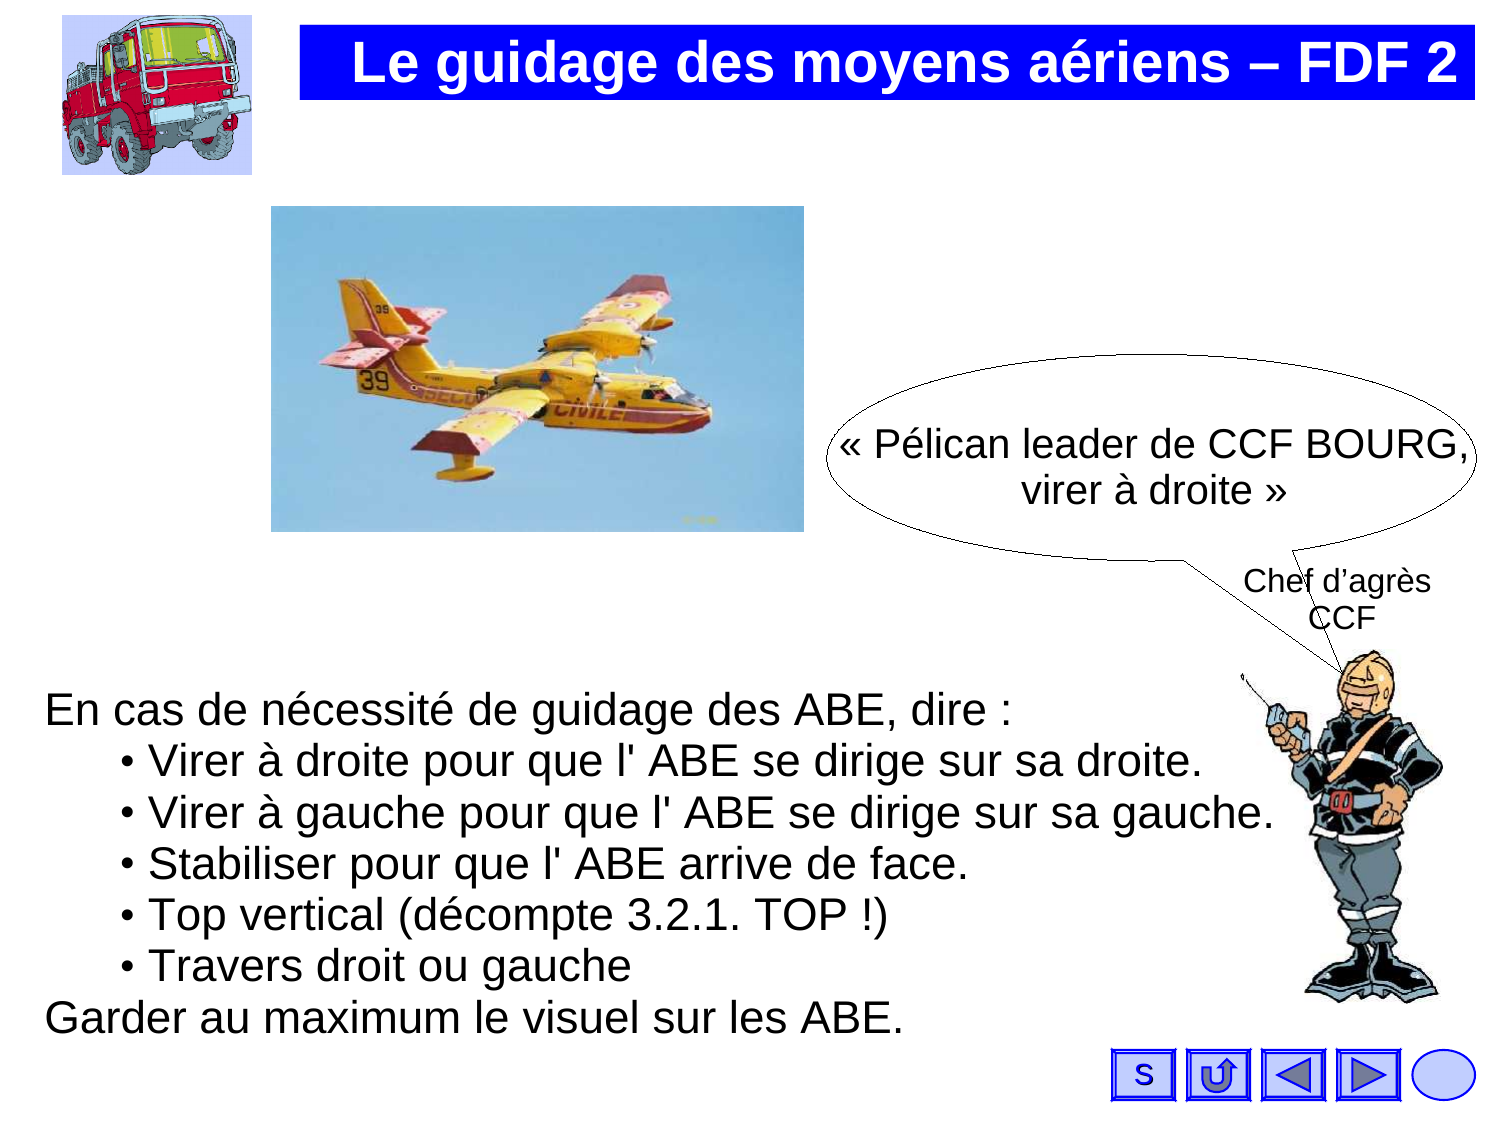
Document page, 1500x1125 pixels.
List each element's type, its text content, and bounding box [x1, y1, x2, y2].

text_box En cas de nécessité de guidage des ABE, dire : Virer à droite pour que l' ABE se dirige sur sa droite. Virer à gauche pour que l' ABE se dirige sur sa gauche. Stabiliser pour que l' ABE arrive de face. Top vertical (décompte 3.2.1. TOP !) Travers droit ou gauche Garder au maximum le visuel sur les ABE. [29, 676, 1300, 1051]
text_box Le guidage des moyens aériens – FDF 2 [299, 24, 1475, 100]
picture [1240, 649, 1443, 1004]
text_box Chef d’agrès CCF [1228, 555, 1447, 645]
text_box « Pélican leader de CCF BOURG, virer à droite » [814, 413, 1495, 522]
text_box [1412, 1049, 1476, 1101]
picture [271, 206, 804, 532]
